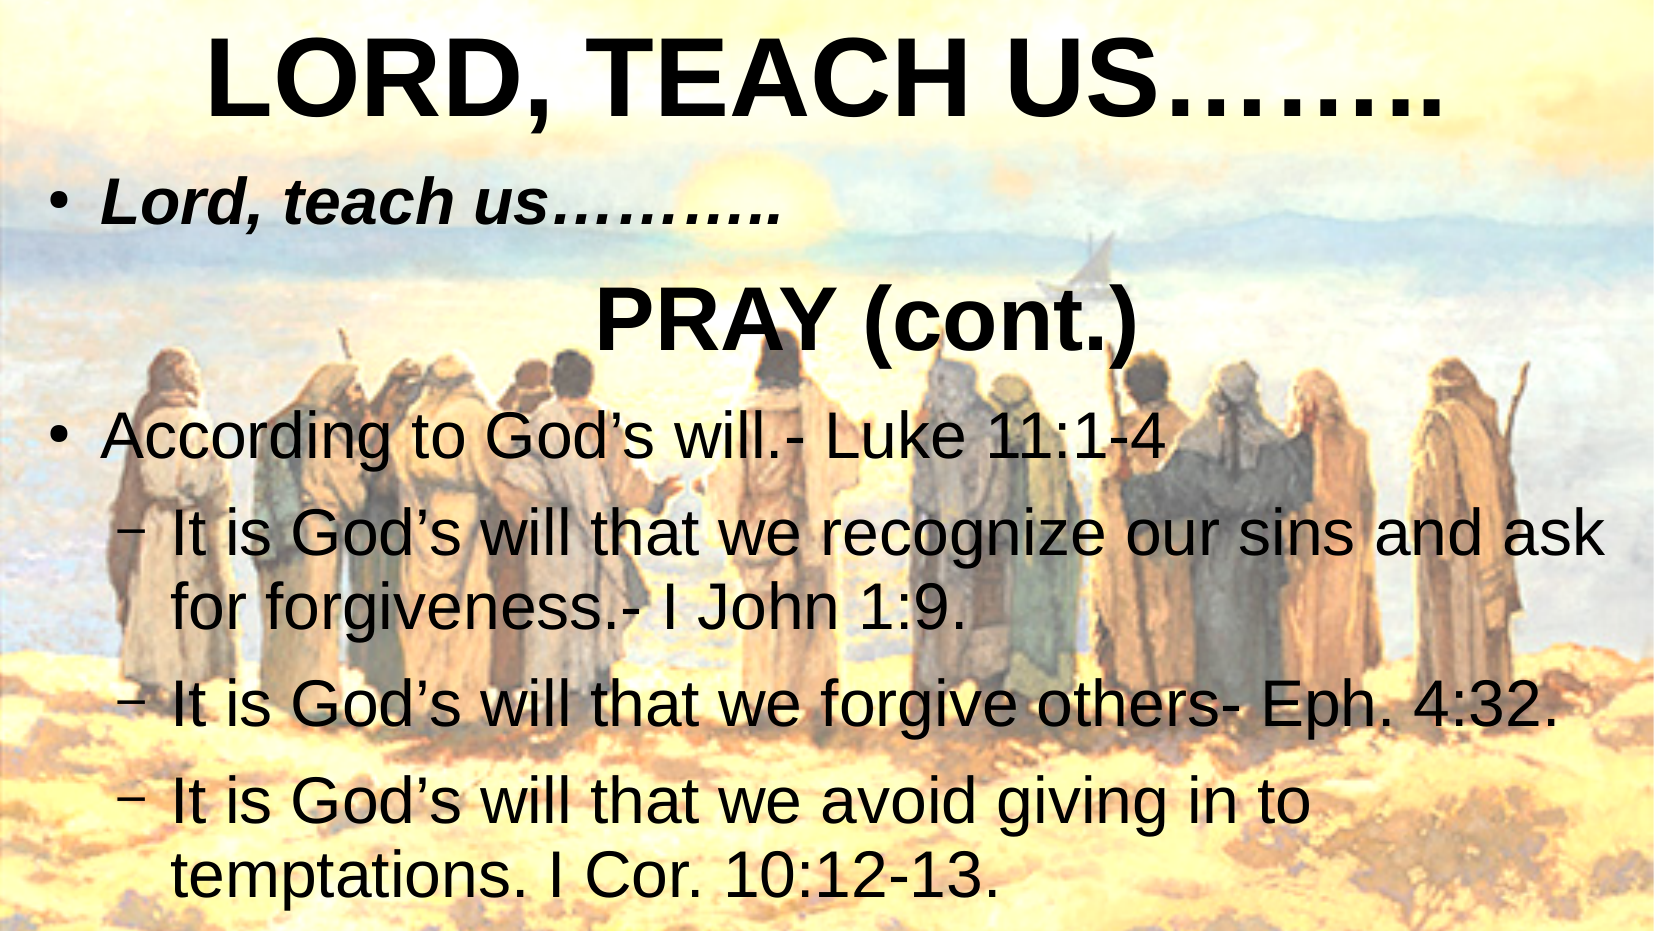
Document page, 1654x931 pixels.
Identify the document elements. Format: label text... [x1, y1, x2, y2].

list Lord, teach us……….. PRAY (cont.) According to God’s will.- Luke 11:1-4 It is God’s will that we recognize our sins and ask for forgiveness.- I John 1:9. It is God’s will that we forgive others- Eph. 4:32. It is God’s will that we avoid giving in to temptations. I Cor. 10:12-13. [30, 165, 1636, 916]
title LORD, TEACH US…….. [82, 0, 1571, 156]
picture [0, 0, 1654, 931]
